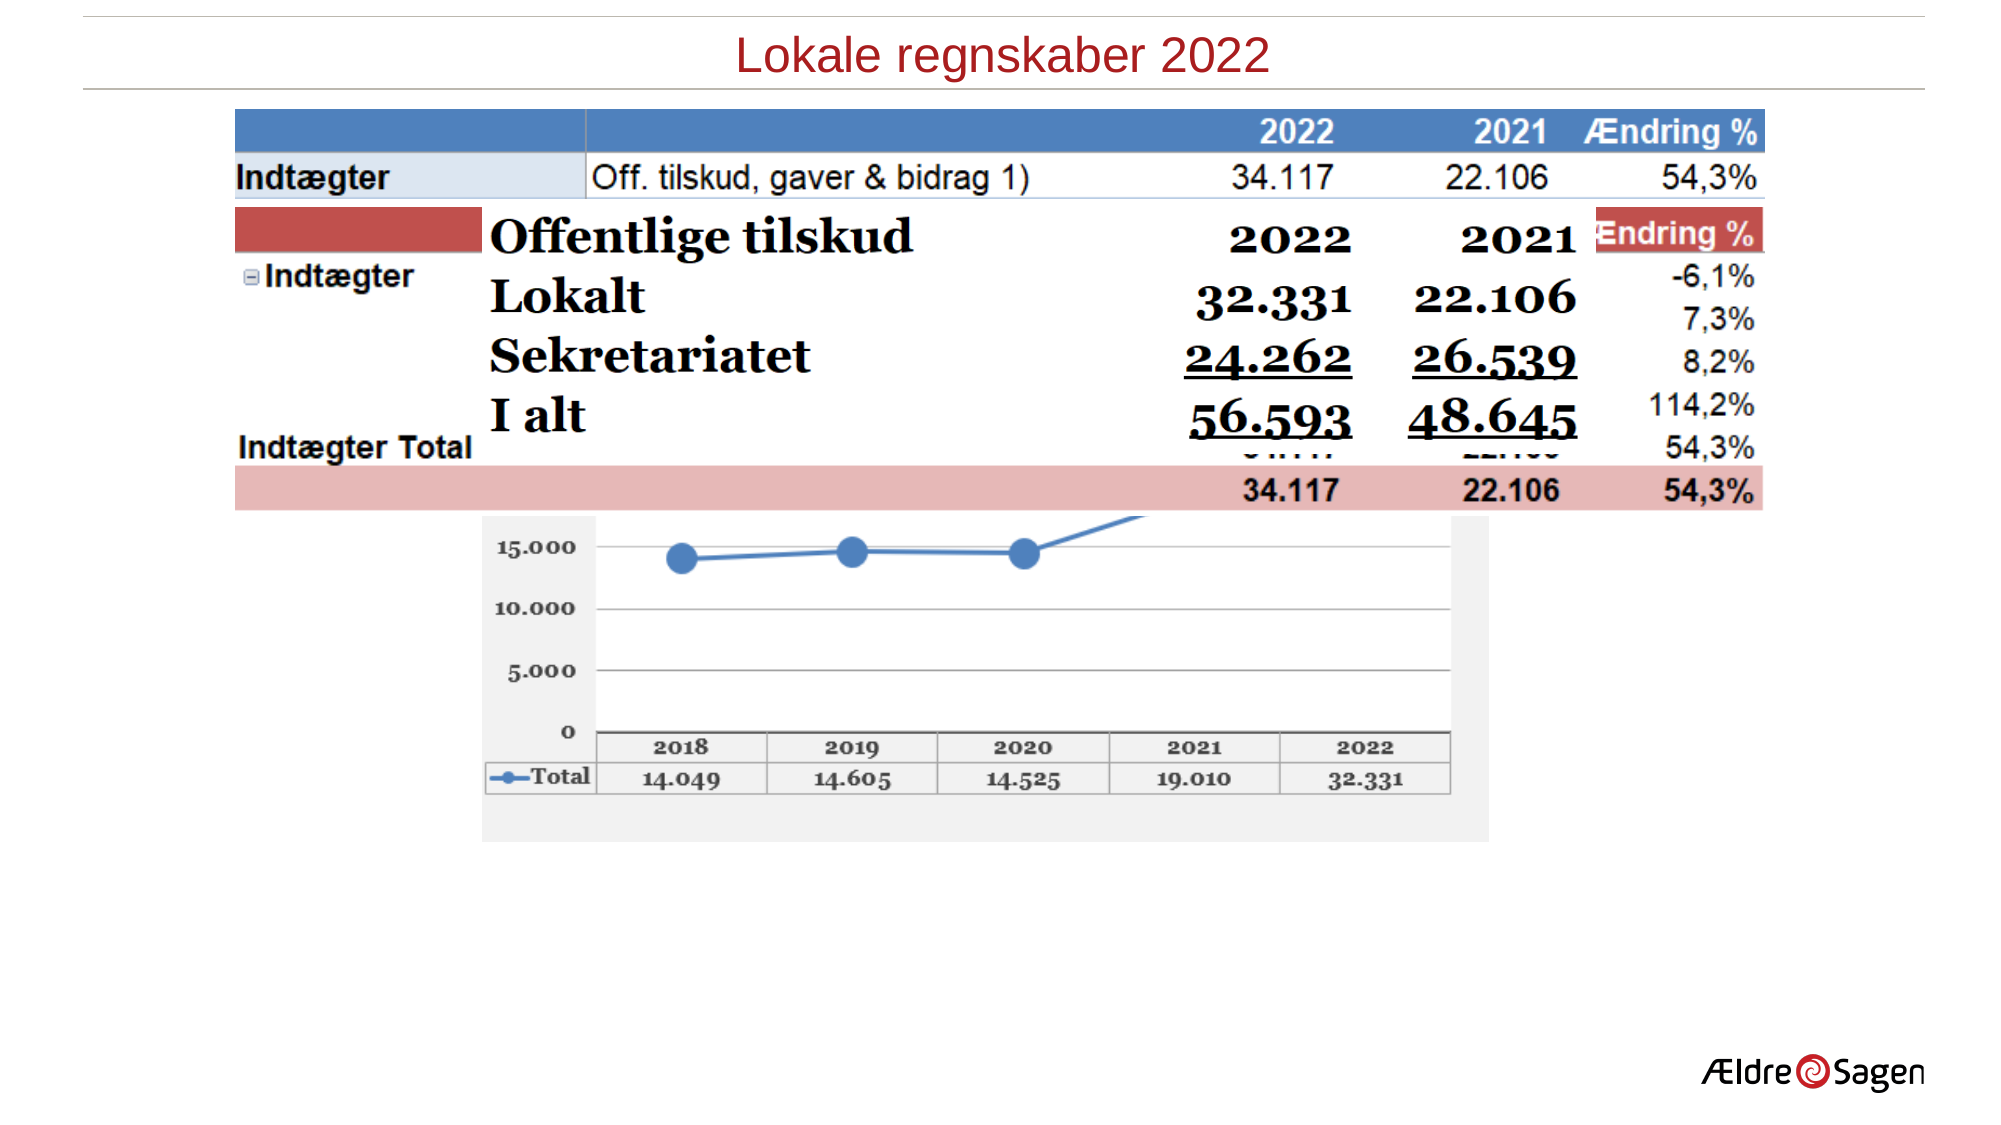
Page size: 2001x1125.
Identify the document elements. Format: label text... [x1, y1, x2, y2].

picture [235, 207, 1765, 842]
picture [235, 109, 1765, 199]
text_box Lokale regnskaber 2022 [82, 14, 1925, 92]
